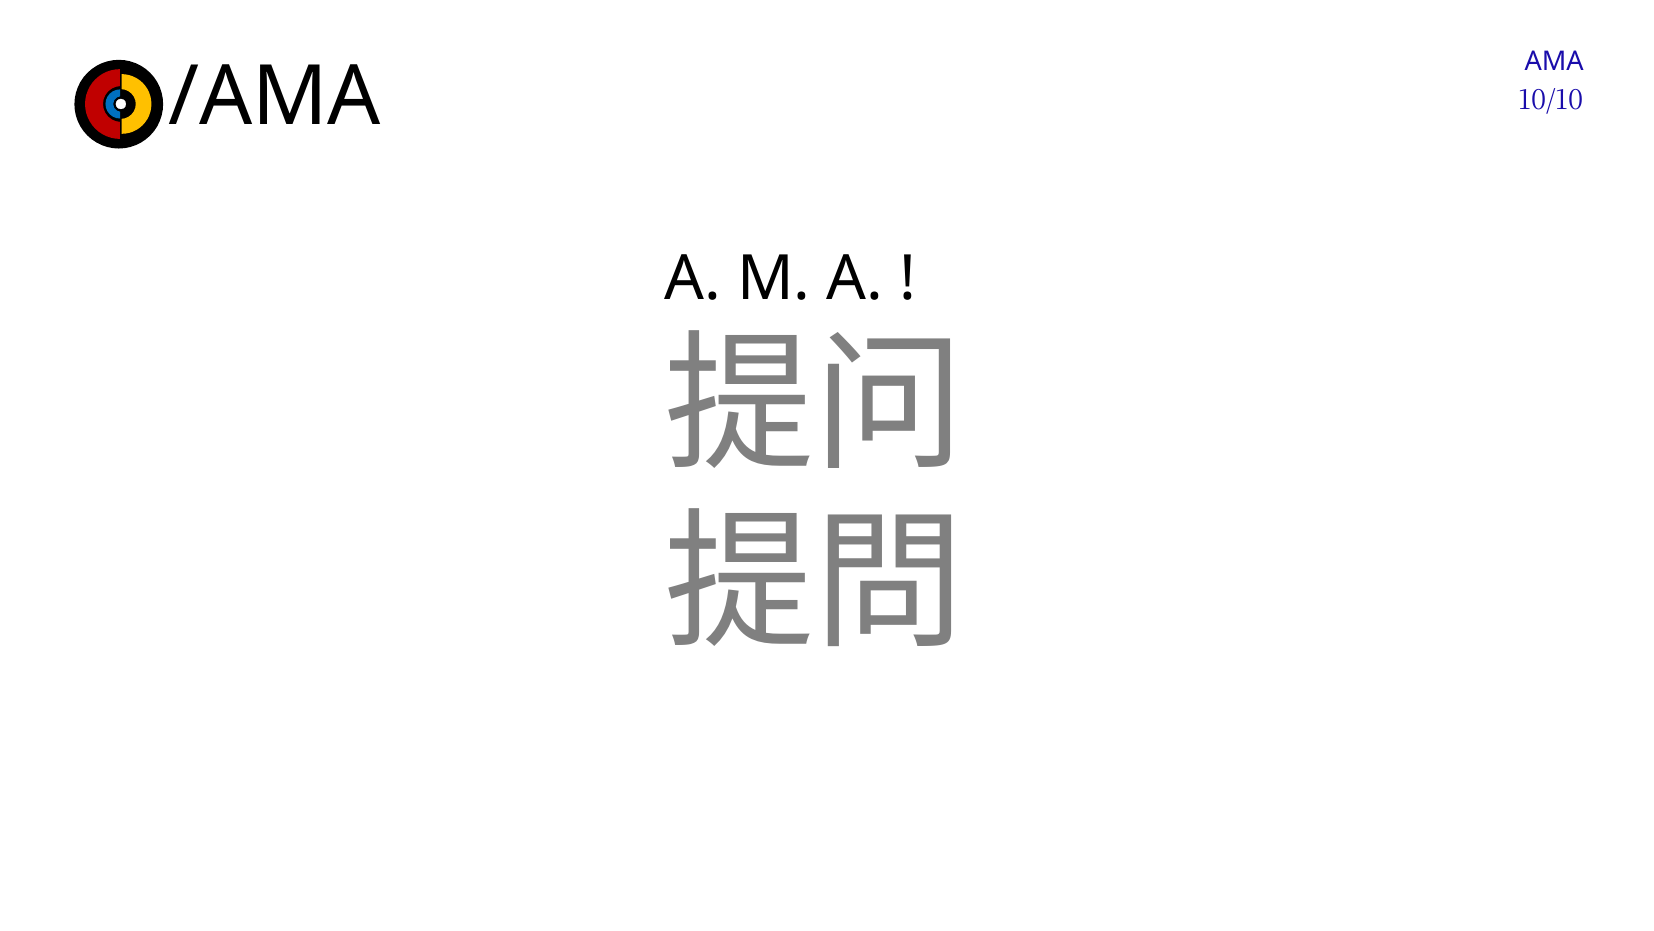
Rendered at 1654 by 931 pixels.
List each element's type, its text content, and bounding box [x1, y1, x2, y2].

text_box /AMA [153, 28, 697, 163]
text_box AMA <number>/10 [1503, 34, 1611, 205]
picture [71, 57, 153, 151]
text_box A. M. A. ! 提问 提問 [649, 236, 980, 680]
